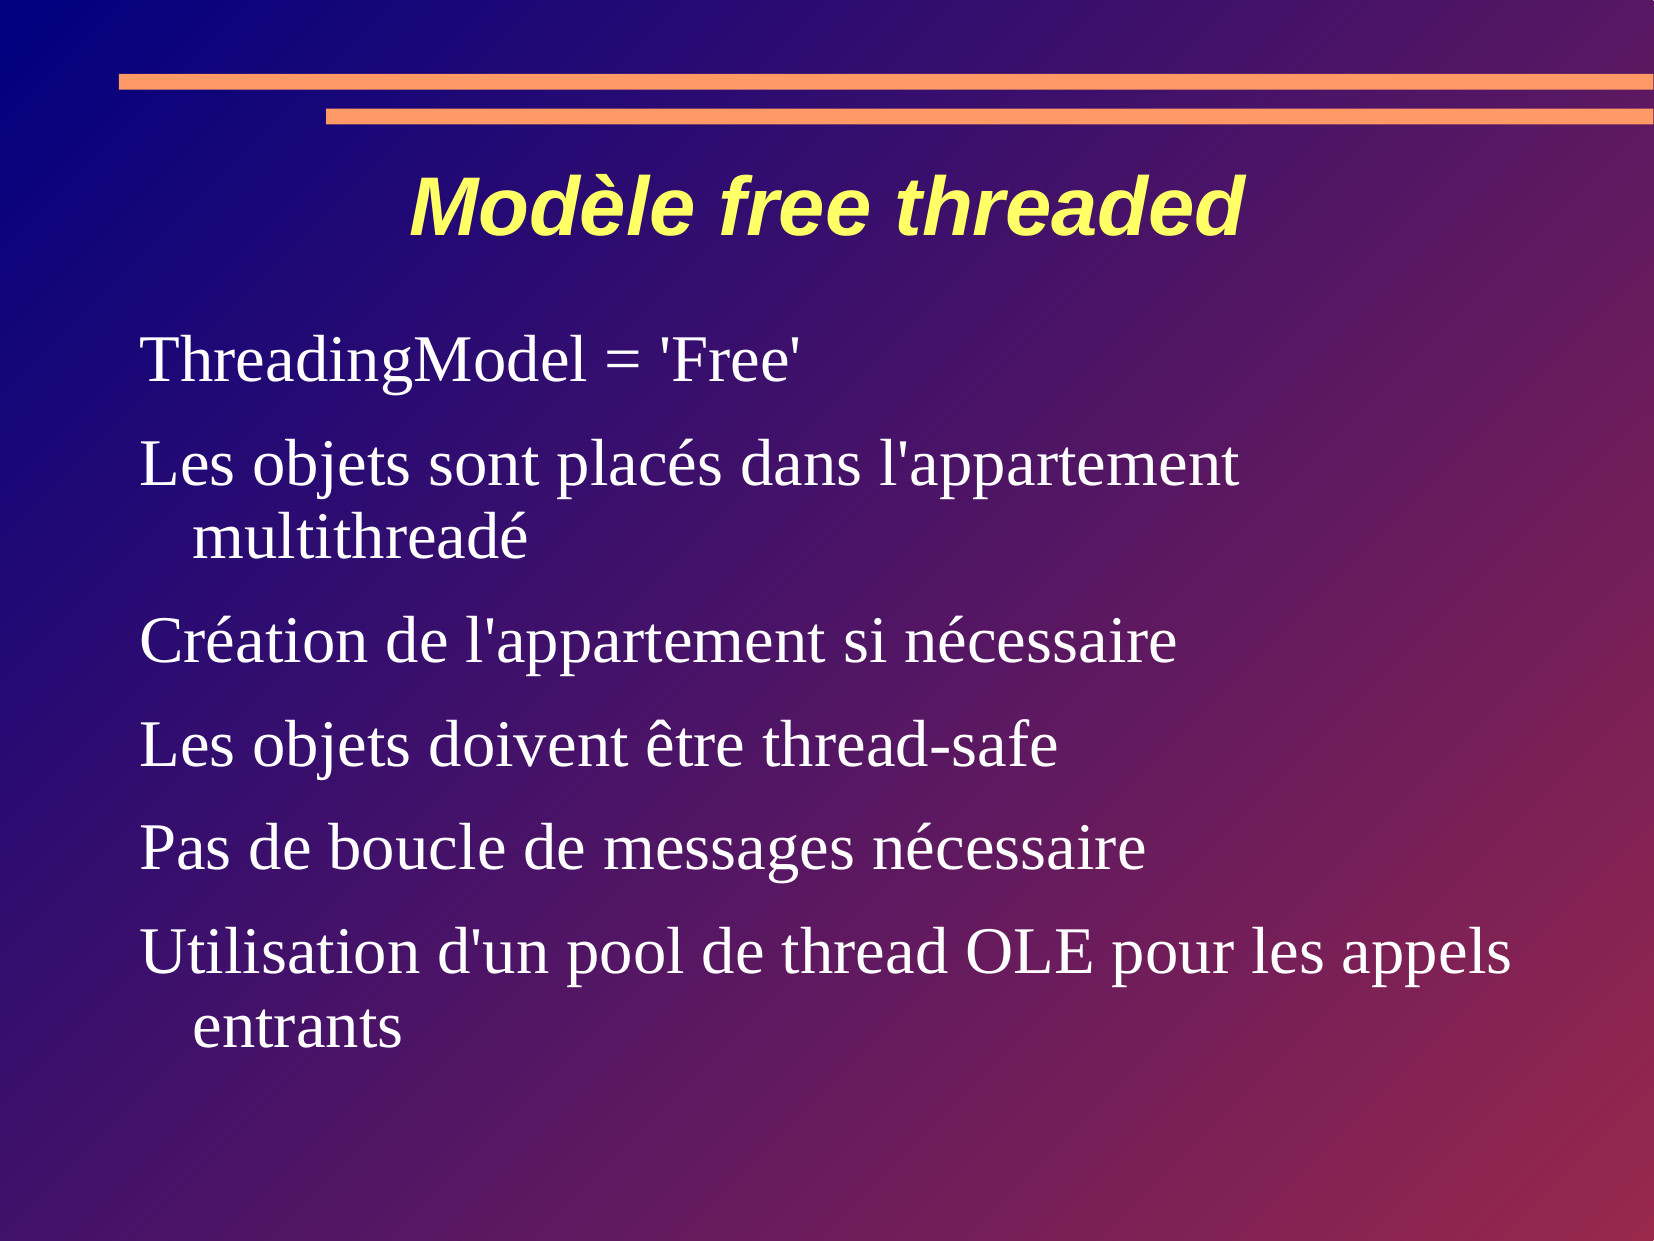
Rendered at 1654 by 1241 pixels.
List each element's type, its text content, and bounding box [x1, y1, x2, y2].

list ThreadingModel = 'Free' Les objets sont placés dans l'appartement multithreadé Création de l'appartement si nécessaire Les objets doivent être thread-safe Pas de boucle de messages nécessaire Utilisation d'un pool de thread OLE pour les appels entrants [121, 321, 1534, 1083]
title Modèle free threaded [121, 102, 1534, 311]
